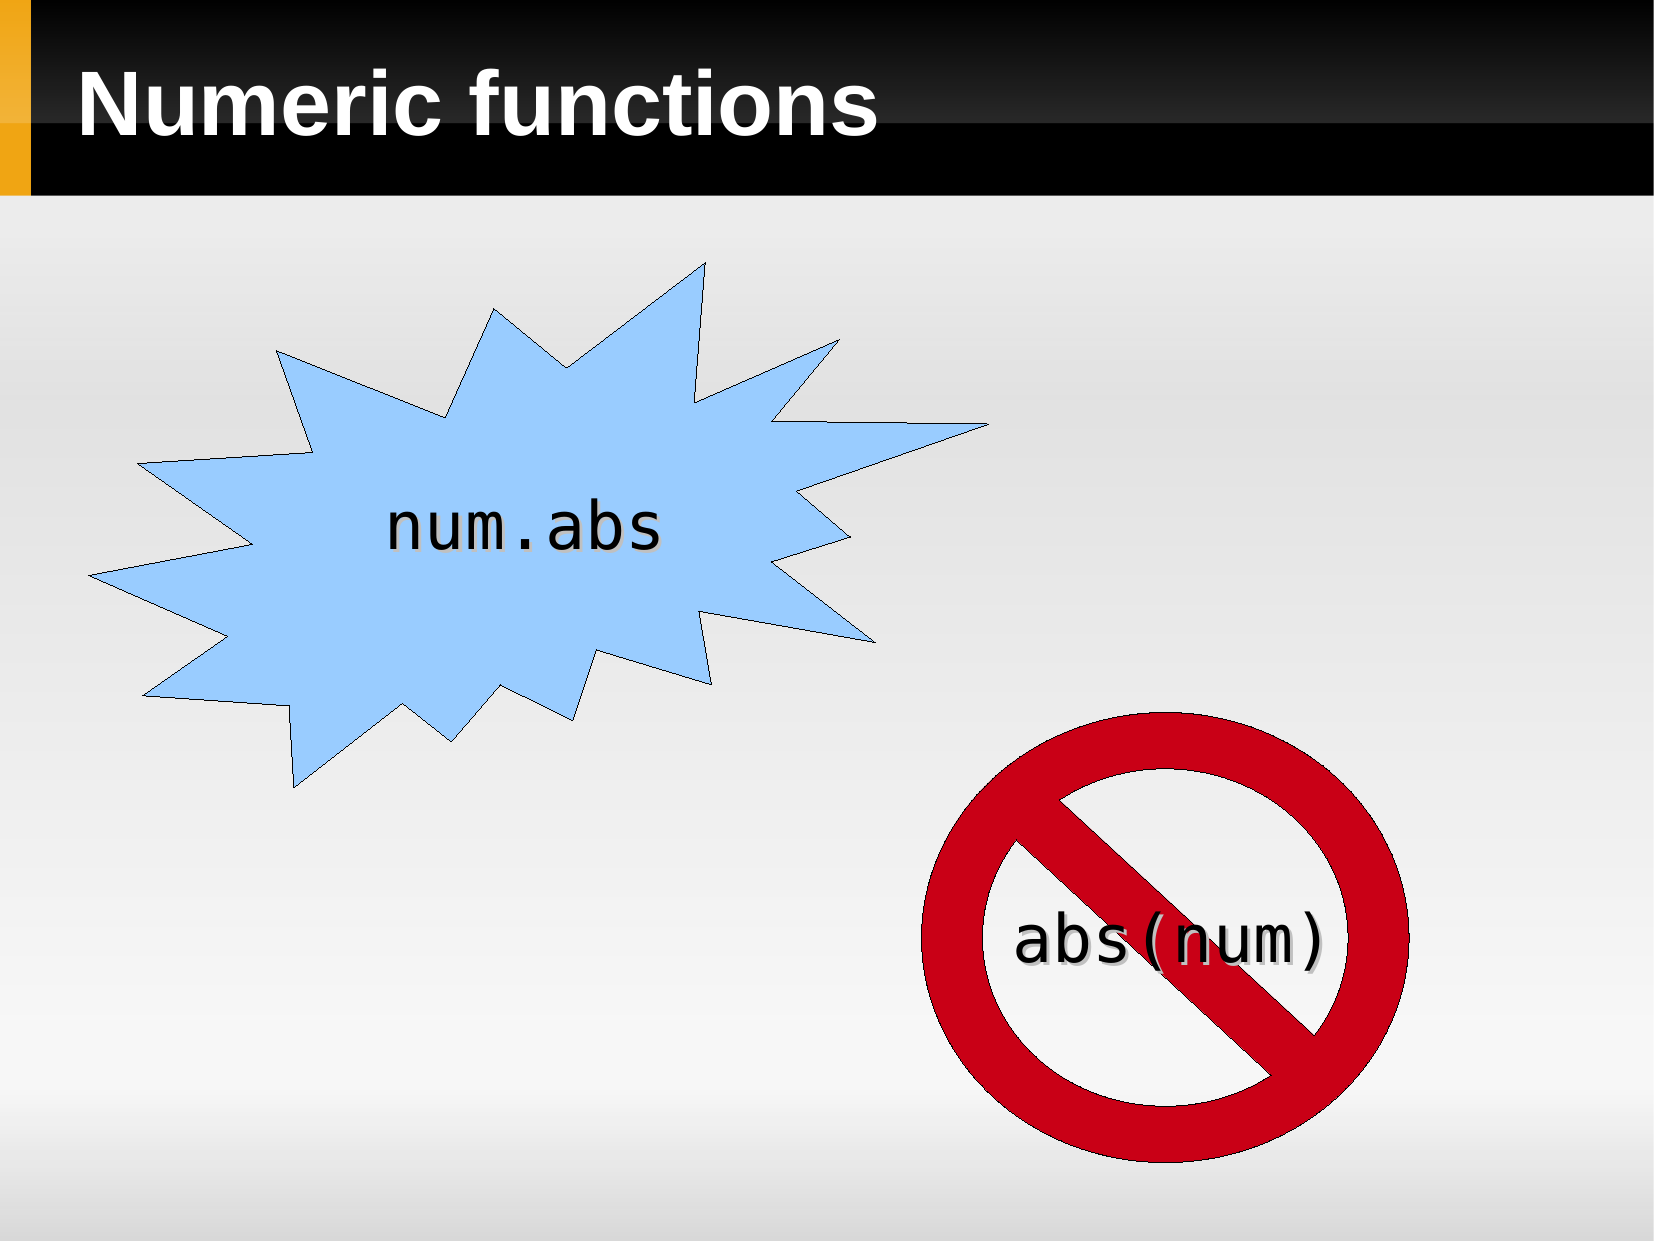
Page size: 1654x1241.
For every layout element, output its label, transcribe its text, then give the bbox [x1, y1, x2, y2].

text_box abs(num) [904, 900, 1522, 978]
title Numeric functions [76, 7, 1565, 200]
text_box [88, 262, 989, 788]
picture [0, 0, 1654, 1241]
list num.abs [313, 487, 764, 566]
text_box [924, 712, 1406, 900]
text_box [925, 978, 1406, 1163]
